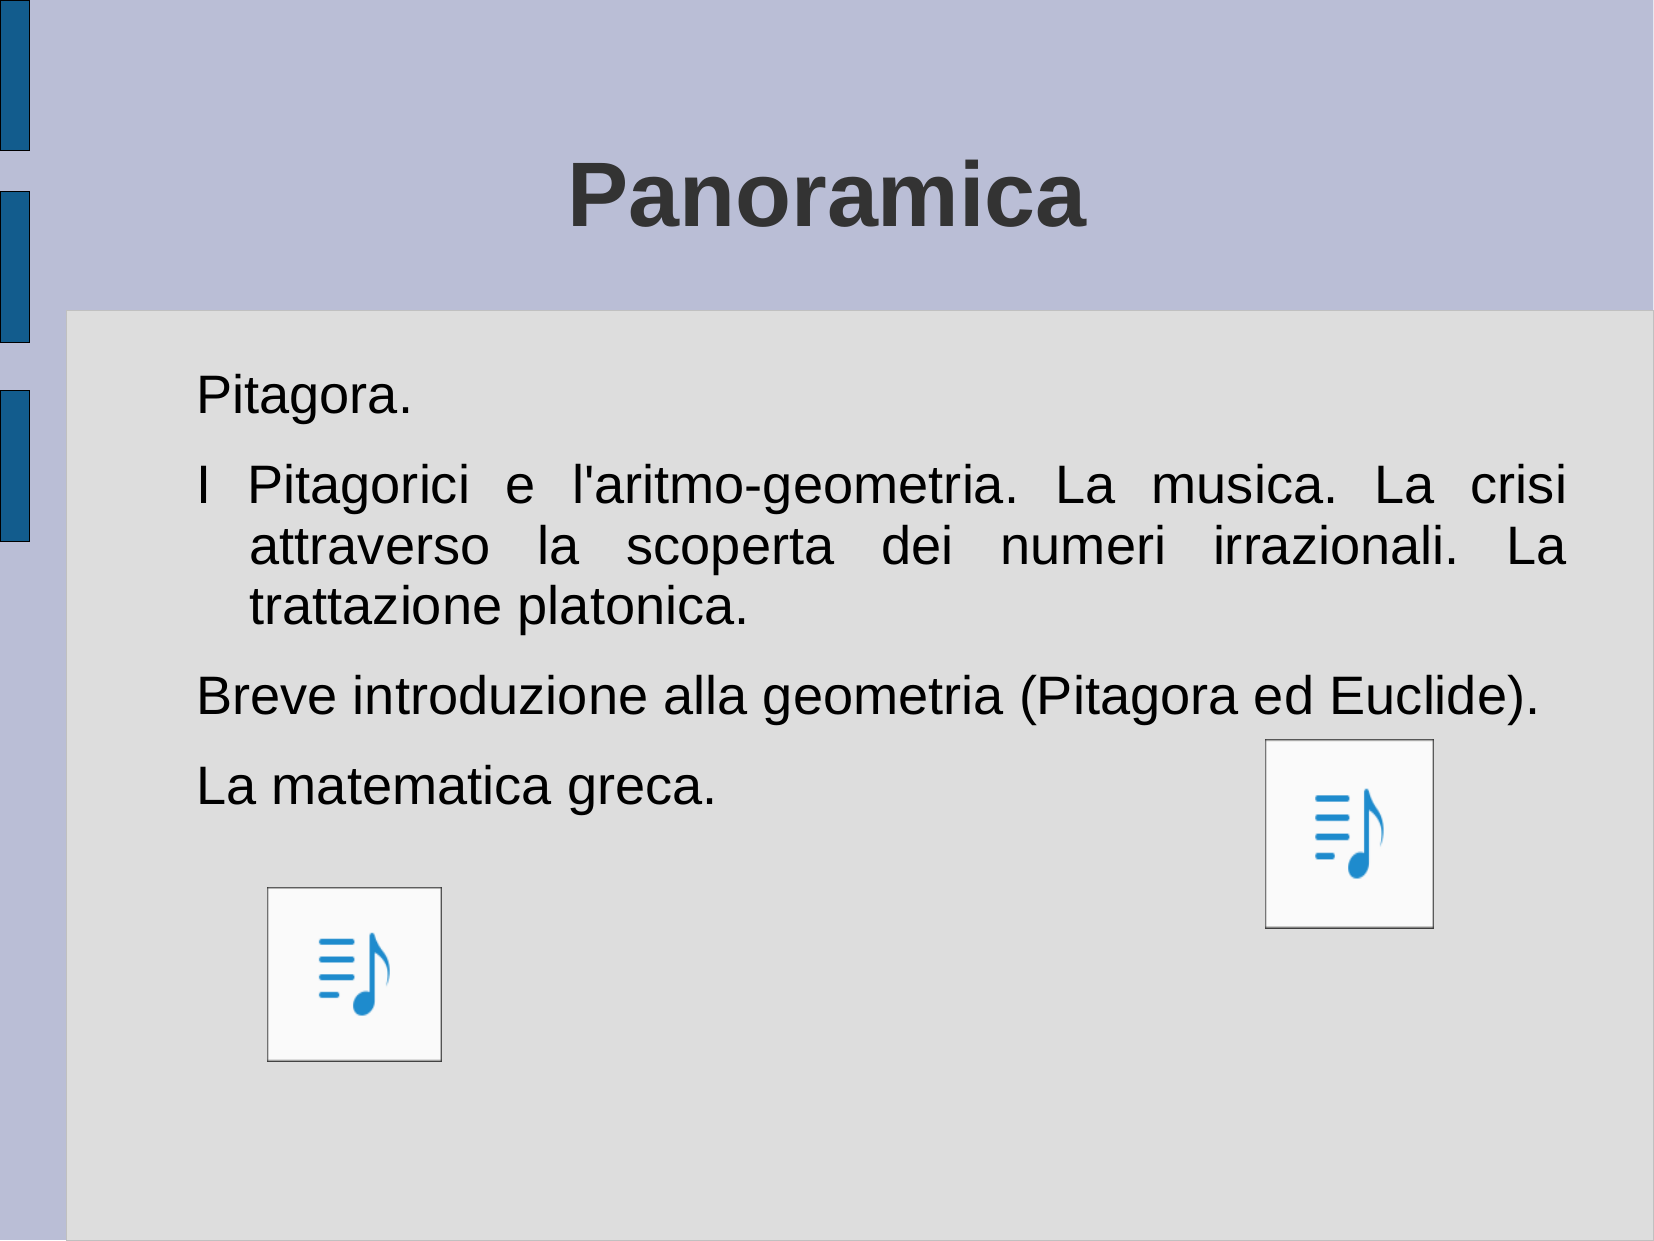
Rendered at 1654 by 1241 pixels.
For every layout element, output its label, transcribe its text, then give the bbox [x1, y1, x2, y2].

list Pitagora. I Pitagorici e l'aritmo-geometria. La musica. La crisi attraverso la scoperta dei numeri irrazionali. La trattazione platonica. Breve introduzione alla geometria (Pitagora ed Euclide). La matematica greca. [178, 364, 1570, 1147]
text_box [1263, 738, 1436, 931]
title Panoramica [121, 91, 1534, 299]
text_box [265, 885, 443, 1063]
